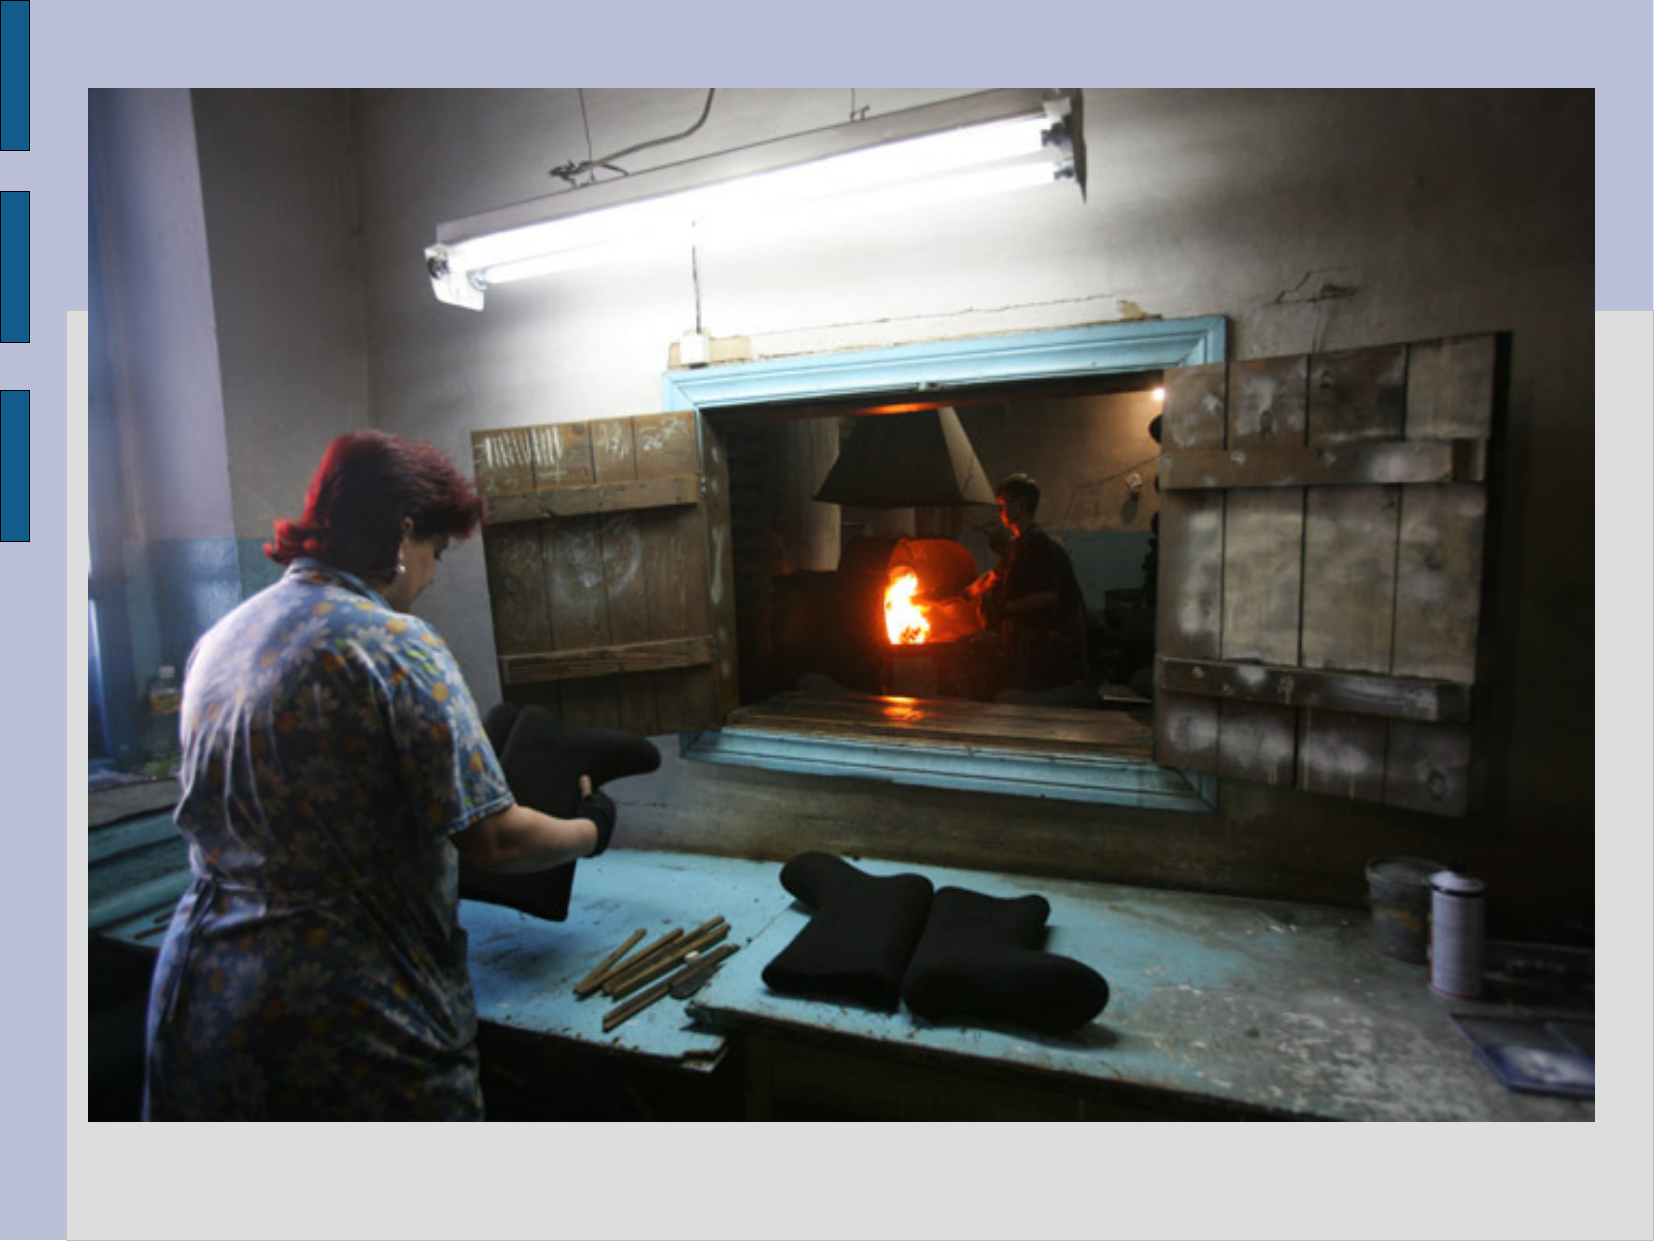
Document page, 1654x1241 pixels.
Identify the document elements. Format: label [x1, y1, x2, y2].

picture [88, 88, 1595, 1123]
